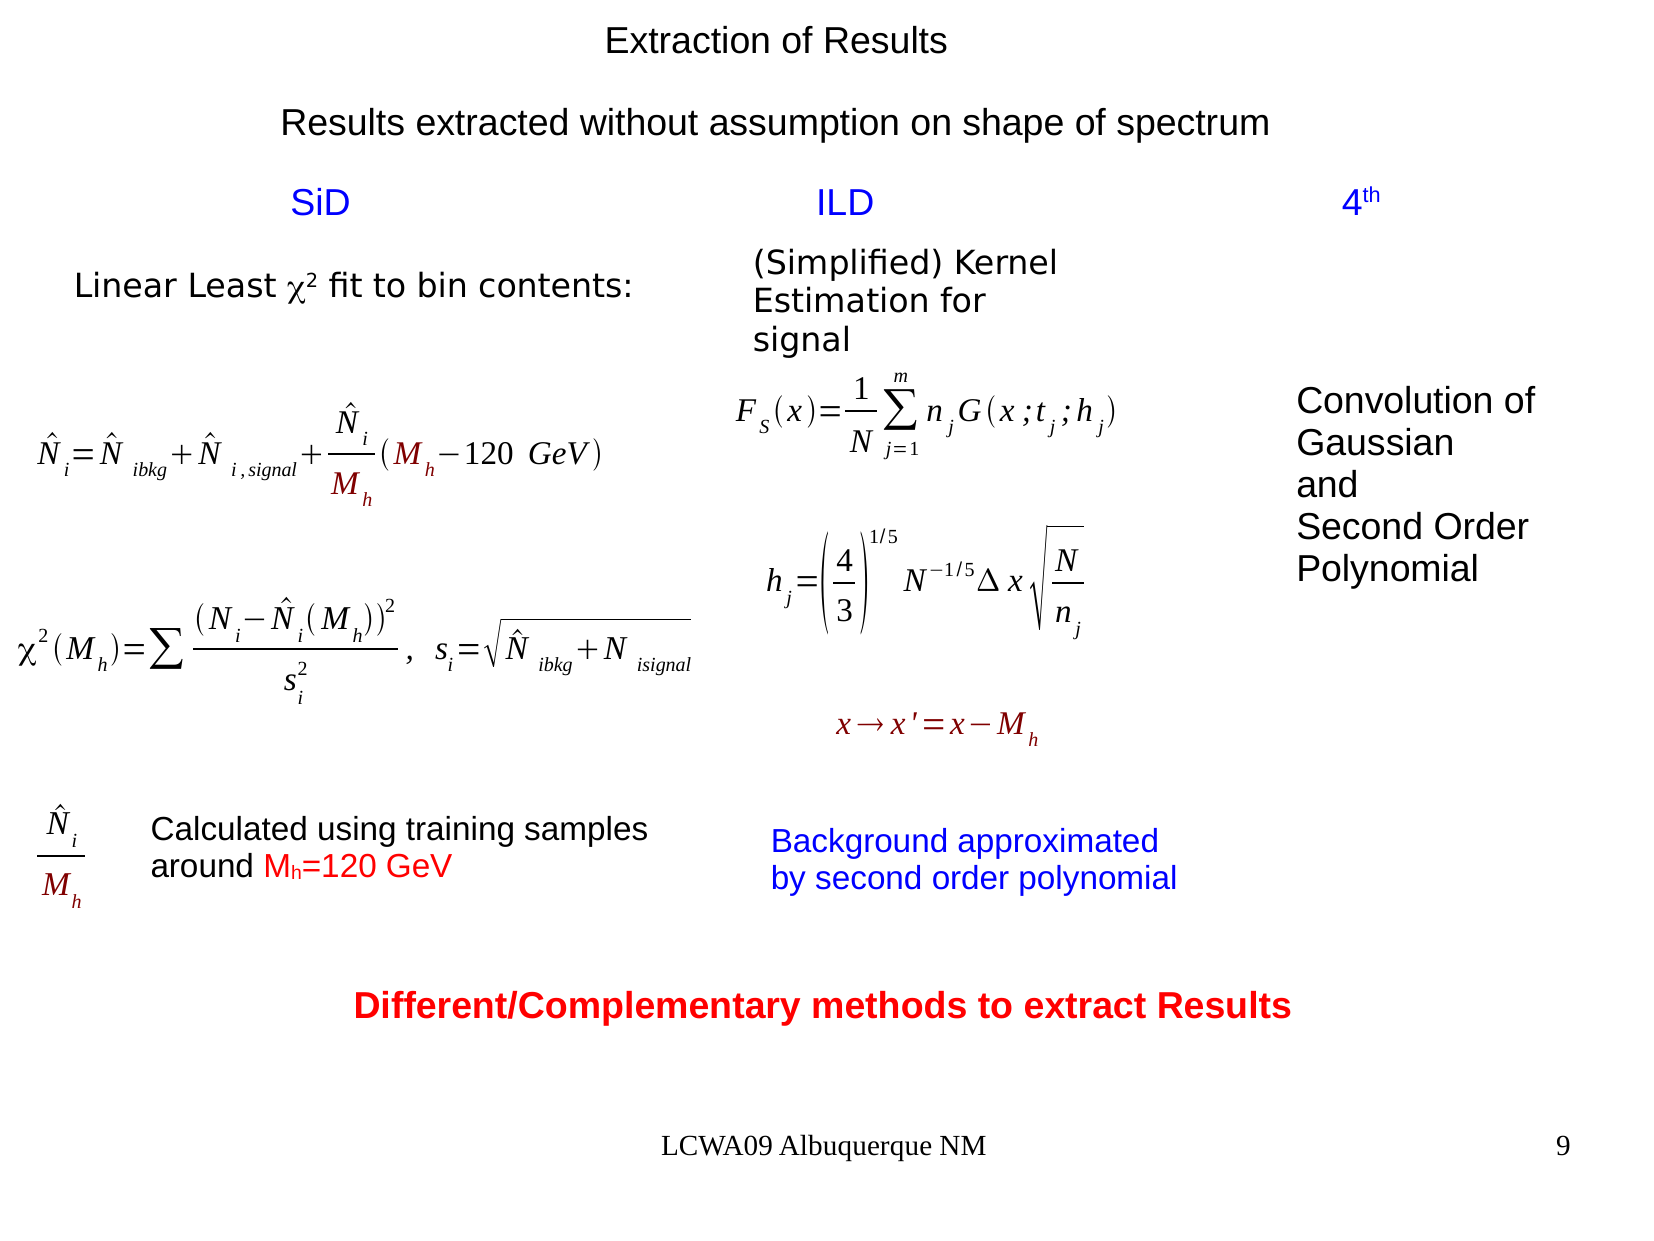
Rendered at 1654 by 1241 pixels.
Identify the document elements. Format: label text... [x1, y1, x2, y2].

text_box Background approximated by second order polynomial [756, 814, 1192, 904]
chart [11, 590, 697, 710]
text_box Linear Least χ2 fit to bin contents: [59, 259, 650, 317]
text_box Convolution of Gaussian and Second Order Polynomial [1281, 372, 1552, 597]
chart [826, 696, 1044, 753]
chart [701, 519, 1091, 641]
chart [29, 797, 93, 915]
text_box SiD [275, 173, 367, 231]
text_box 4th [1327, 173, 1406, 232]
text_box ILD [801, 173, 890, 231]
text_box Different/Complementary methods to extract Results [338, 976, 1310, 1034]
chart [728, 358, 1123, 461]
text_box Results extracted without assumption on shape of spectrum [265, 94, 1289, 152]
text_box (Simplified) Kernel Estimation for signal [738, 236, 1093, 358]
text_box Calculated using training samples around Mh=120 GeV [135, 803, 672, 904]
text_box Extraction of Results [589, 11, 965, 69]
chart [29, 395, 609, 513]
